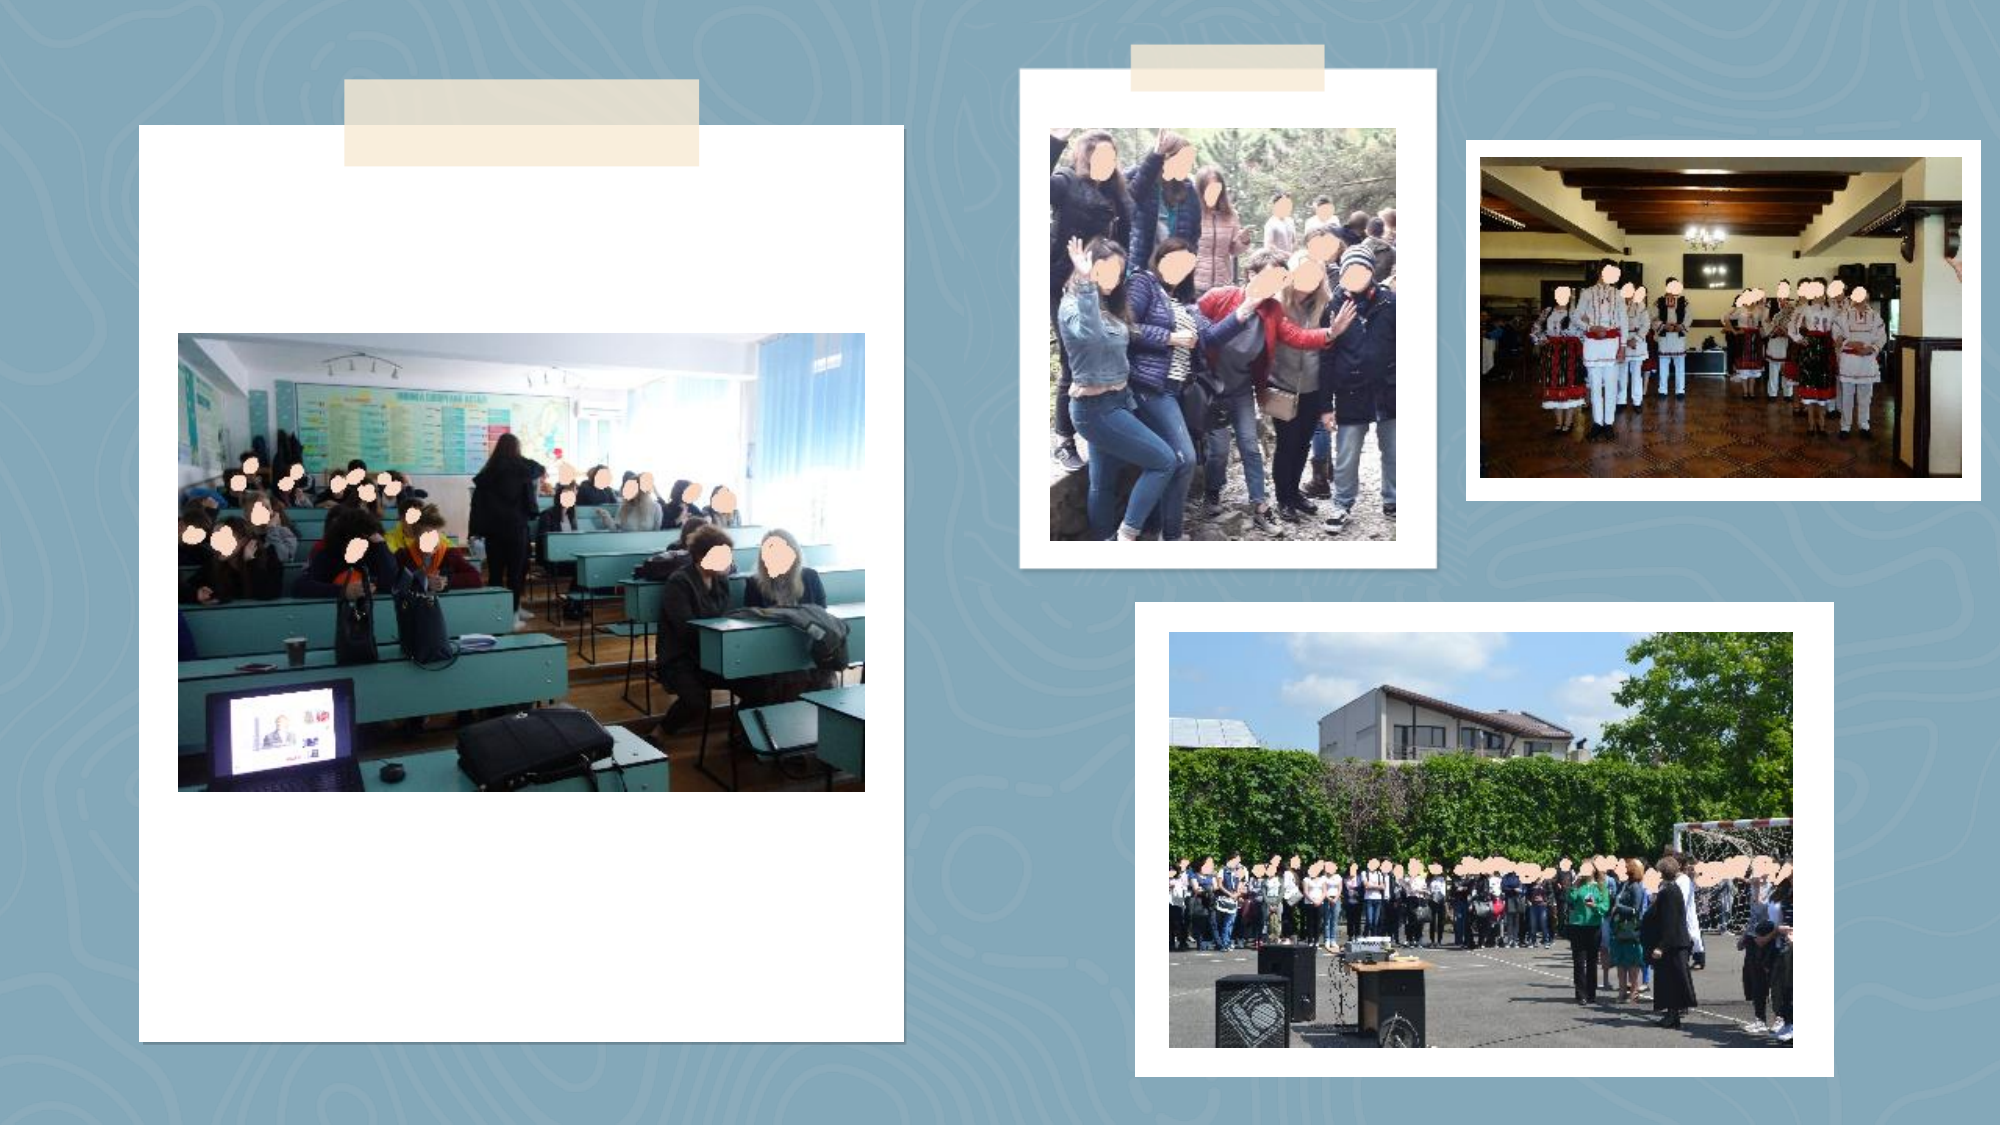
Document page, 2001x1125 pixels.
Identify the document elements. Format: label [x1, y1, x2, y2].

picture [964, 23, 1981, 586]
picture [178, 333, 865, 792]
picture [1135, 602, 1834, 1077]
